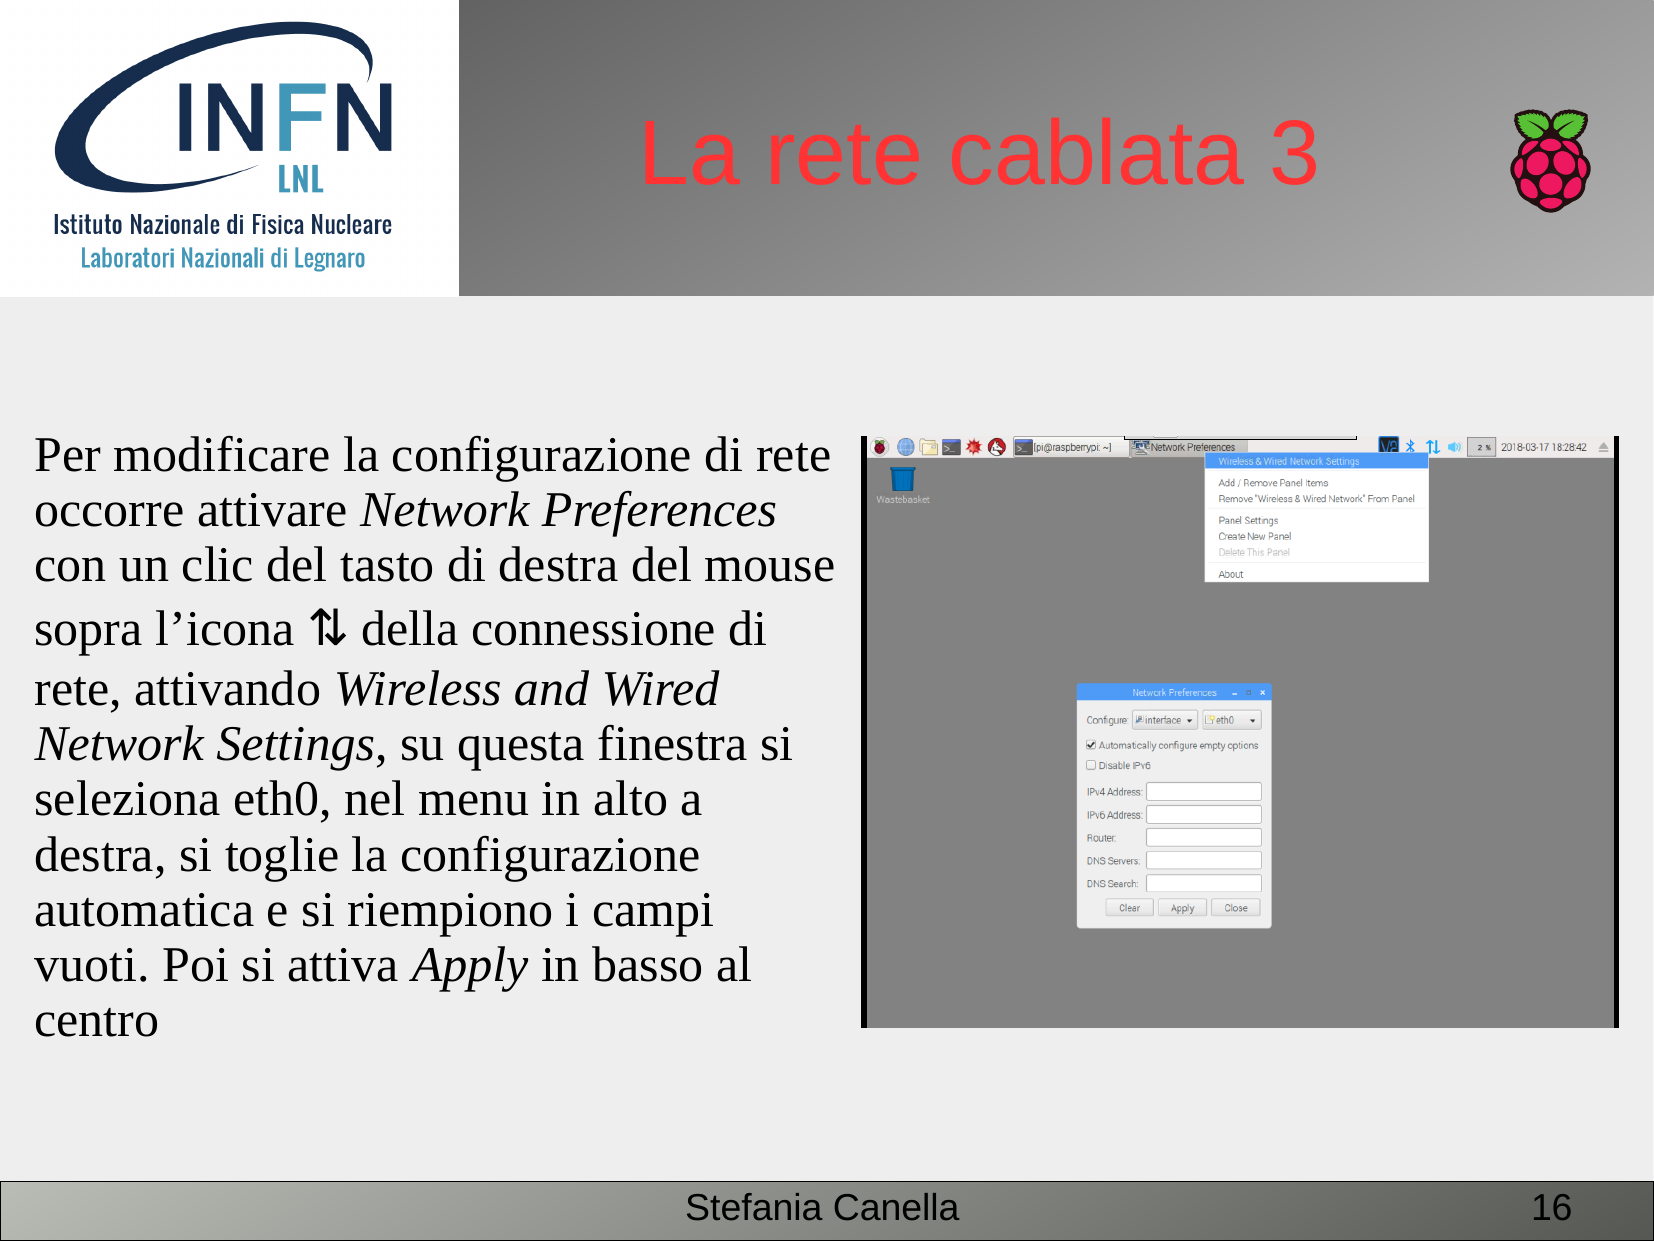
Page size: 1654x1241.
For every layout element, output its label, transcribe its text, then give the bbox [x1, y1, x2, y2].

picture [0, 0, 459, 297]
text_box <number> [1516, 1178, 1654, 1241]
text_box [984, 1181, 1516, 1241]
text_box Stefania Canella [670, 1178, 984, 1241]
text_box [459, 0, 1654, 296]
text_box [0, 1181, 670, 1241]
title La rete cablata 3 [459, 49, 1571, 257]
picture [861, 436, 1619, 1028]
text_box Per modificare la configurazione di rete occorre attivare Network Preferences con un clic del tasto di destra del mouse sopra l’icona ⇅ della connessione di rete, attivando Wireless and Wired Network Settings, su questa finestra si seleziona eth0, nel menu in alto a destra, si toglie la configurazione automatica e si riempiono i campi vuoti. Poi si attiva Apply in basso al centro [34, 396, 841, 1078]
